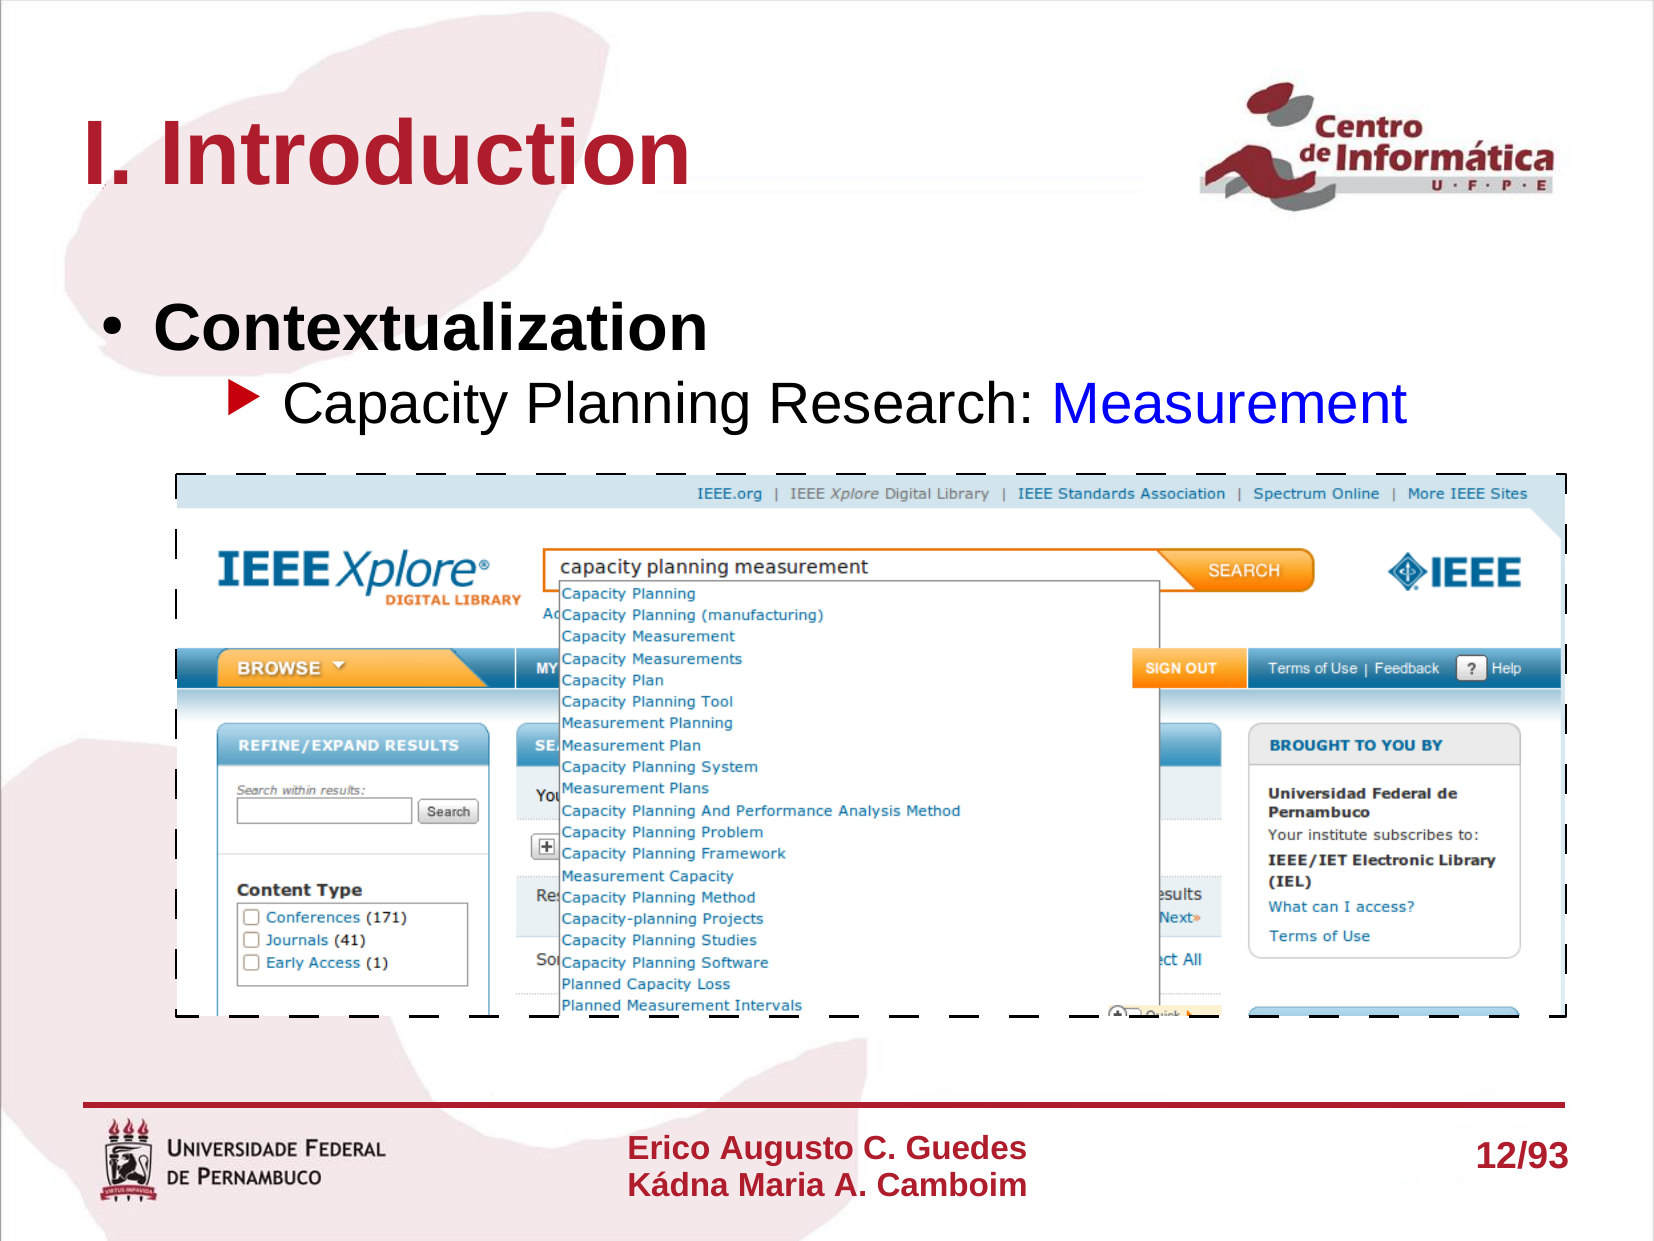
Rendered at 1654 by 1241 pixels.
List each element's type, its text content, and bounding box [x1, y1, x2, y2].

picture [0, 0, 1654, 1241]
list Contextualization Capacity Planning Research: Measurement [82, 290, 1571, 1094]
title I. Introduction [82, 56, 1571, 250]
